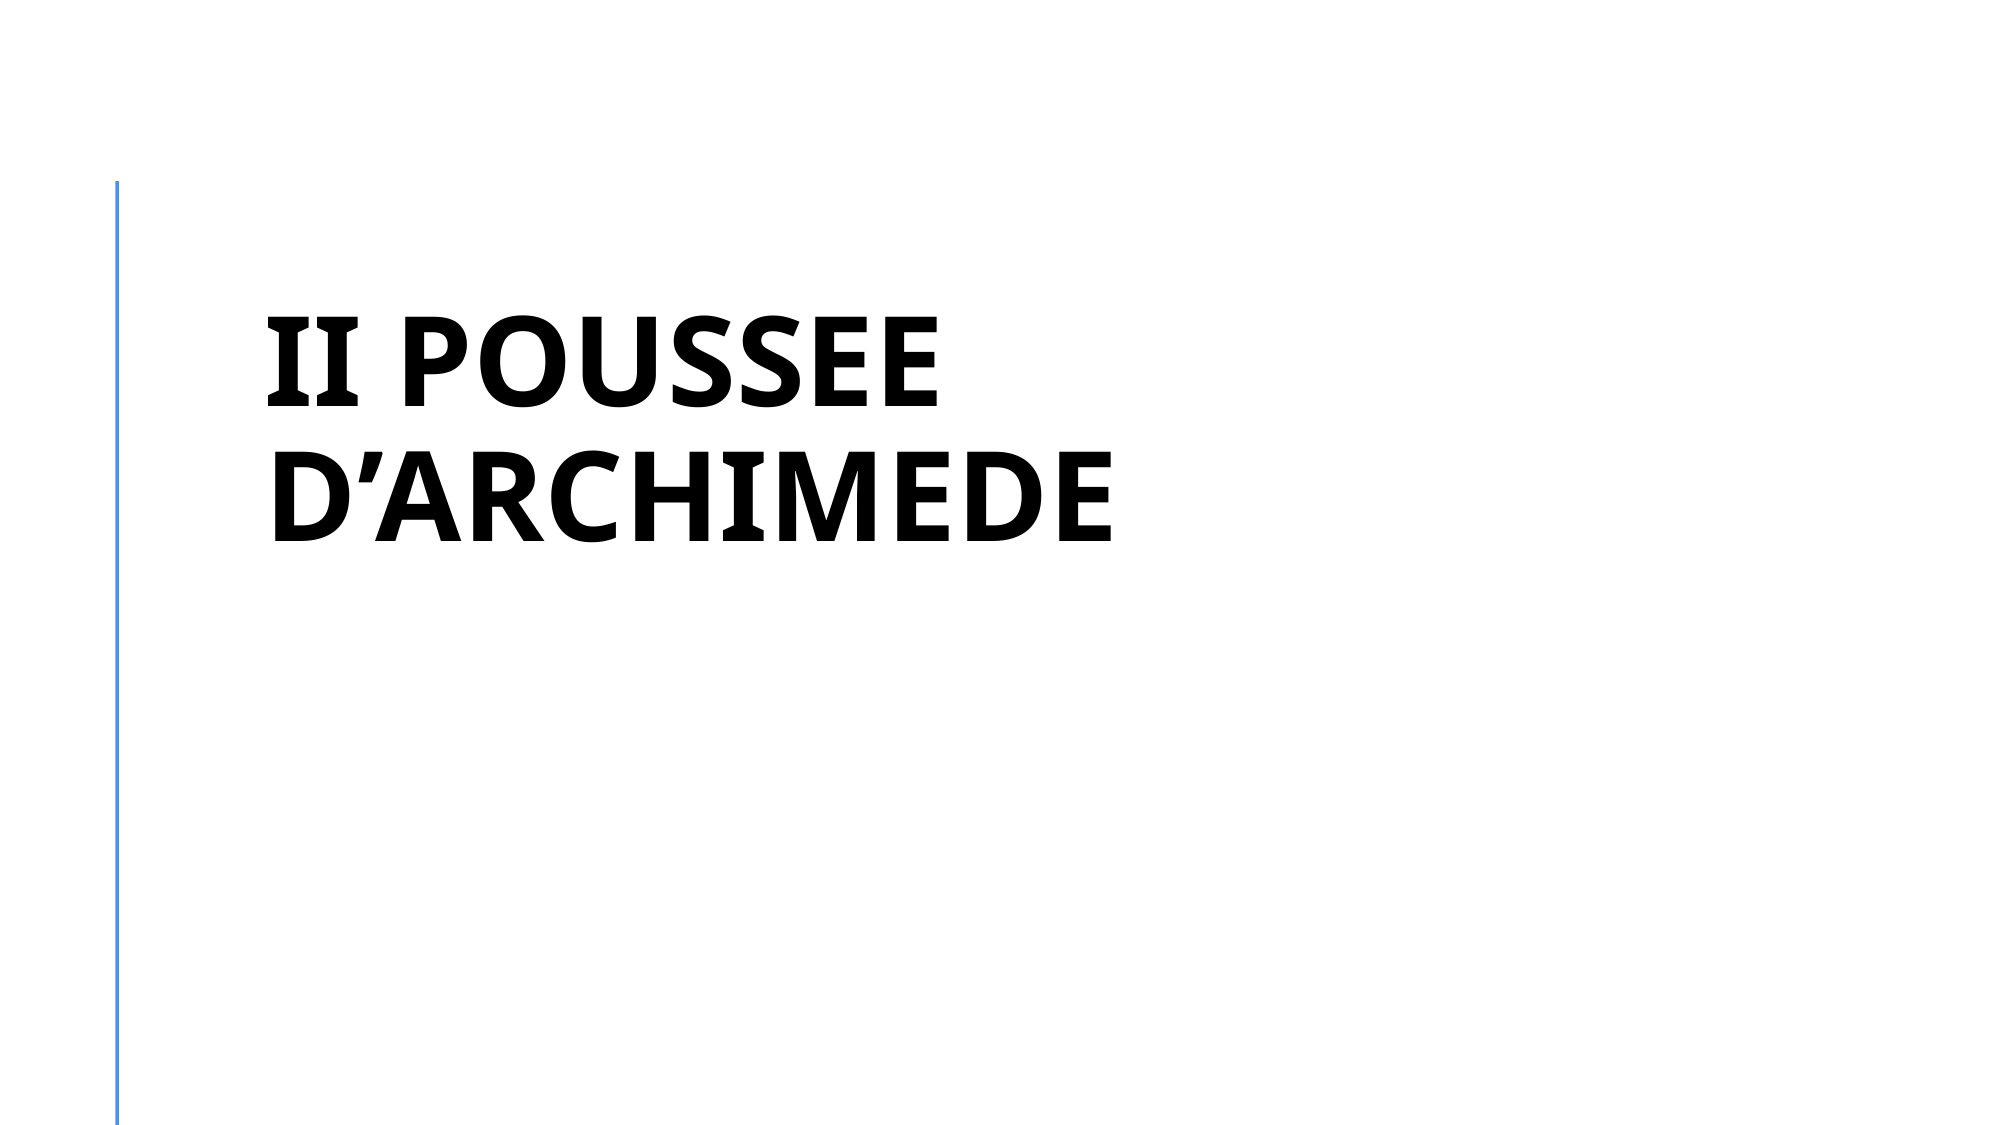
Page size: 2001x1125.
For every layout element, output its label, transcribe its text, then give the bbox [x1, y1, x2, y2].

title II POUSSEE D’ARCHIMEDE [249, 184, 1750, 576]
